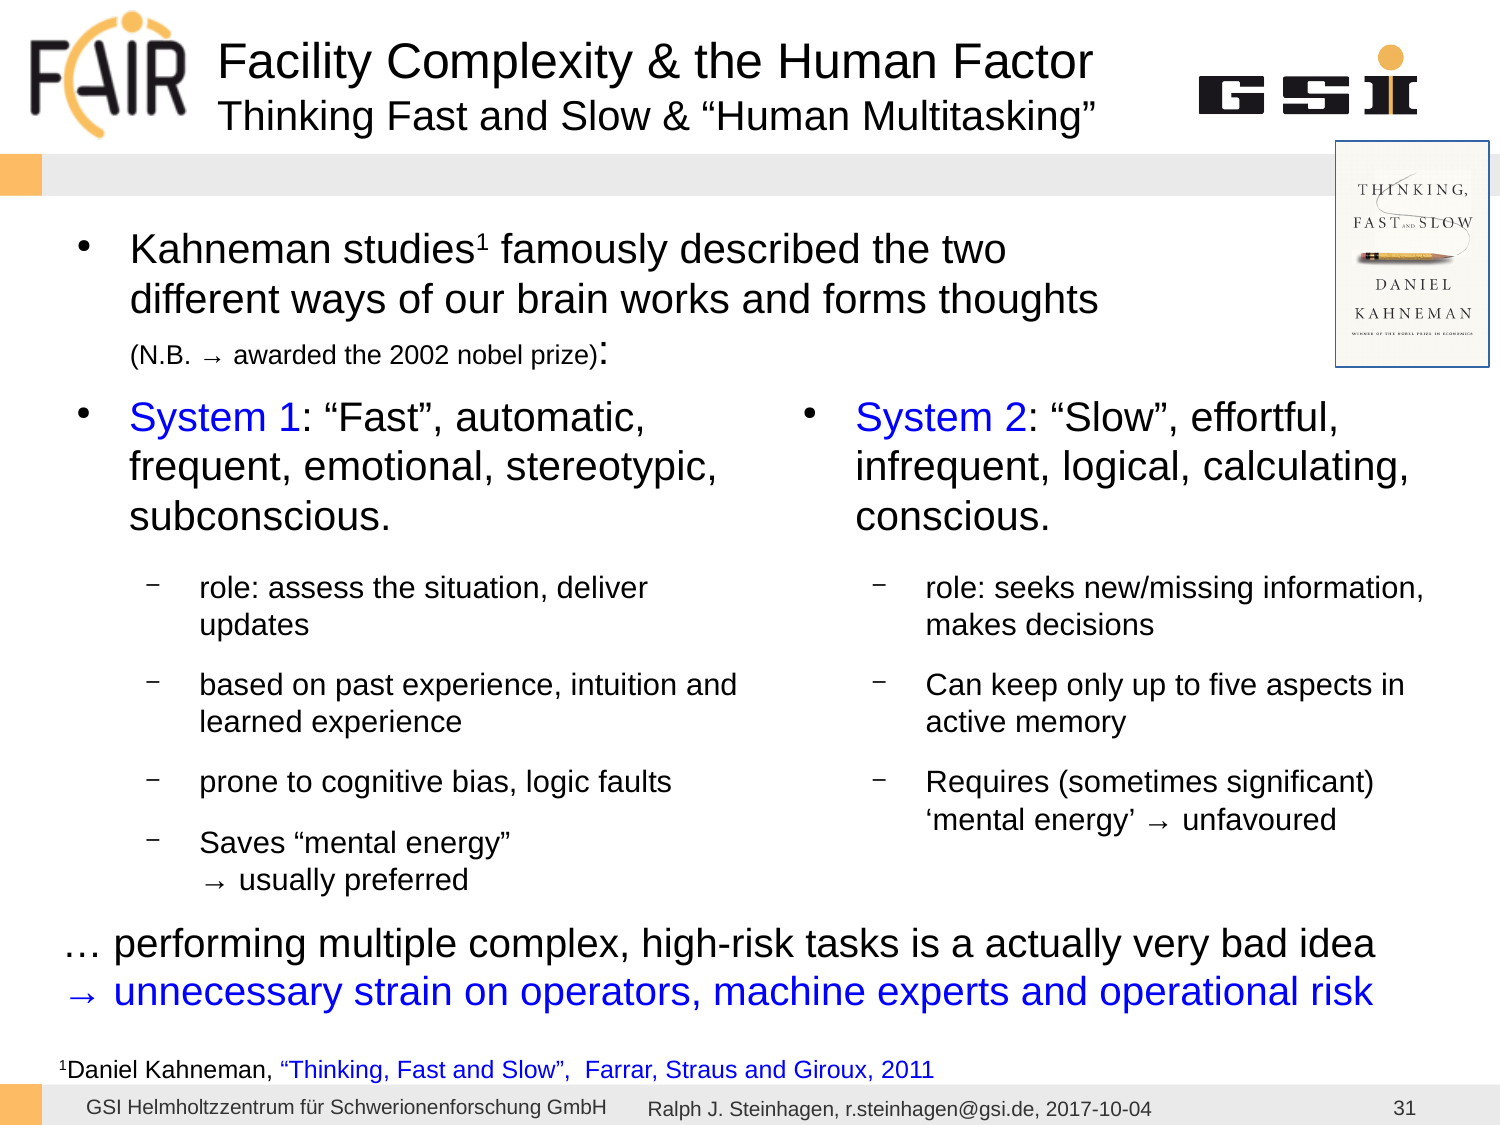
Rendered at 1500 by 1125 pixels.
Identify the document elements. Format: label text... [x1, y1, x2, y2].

list Kahneman studies1 famously described the two different ways of our brain works and forms thoughts (N.B. → awarded the 2002 nobel prize): [58, 222, 1193, 390]
picture [30, 9, 187, 141]
text_box … performing multiple complex, high-risk tasks is a actually very bad idea → unnecessary strain on operators, machine experts and operational risk [47, 909, 1465, 1022]
text_box 1Daniel Kahneman, “Thinking, Fast and Slow”, Farrar, Straus and Giroux, 2011 [59, 1039, 1477, 1086]
picture [1197, 42, 1419, 117]
title Facility Complexity & the Human Factor Thinking Fast and Slow & “Human Multitasking” [217, 20, 1180, 147]
picture [1336, 141, 1489, 367]
list System 1: “Fast”, automatic, frequent, emotional, stereotypic, subconscious. role: assess the situation, deliver updates based on past experience, intuition and learned experience prone to cognitive bias, logic faults Saves “mental energy” → usually preferred [58, 389, 751, 900]
list System 2: “Slow”, effortful, infrequent, logical, calculating, conscious. role: seeks new/missing information, makes decisions Can keep only up to five aspects in active memory Requires (sometimes significant) ‘mental energy’ → unfavoured [785, 389, 1477, 838]
